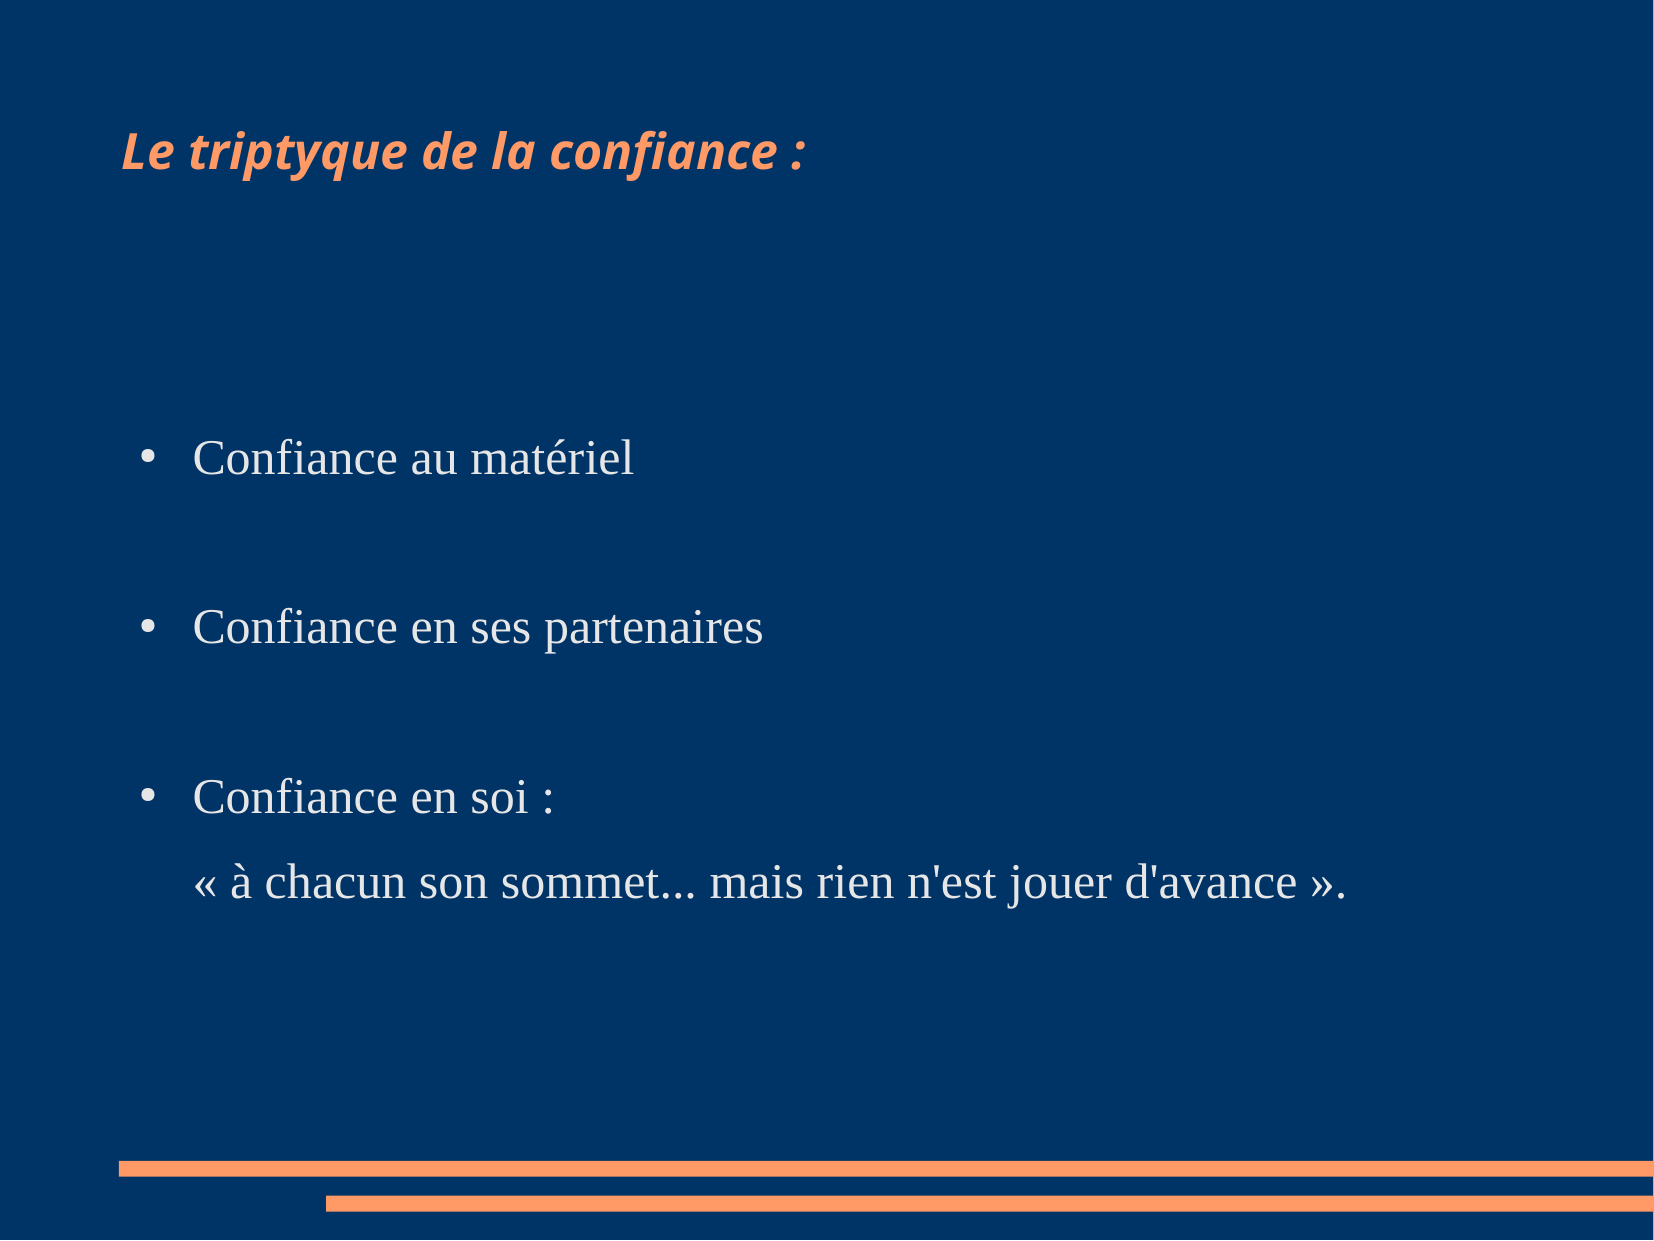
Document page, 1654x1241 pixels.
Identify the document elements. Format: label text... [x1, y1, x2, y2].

list Confiance au matériel Confiance en ses partenaires Confiance en soi : « à chacun son sommet... mais rien n'est jouer d'avance ». [121, 344, 1534, 1221]
title Le triptyque de la confiance : [121, 46, 1534, 254]
